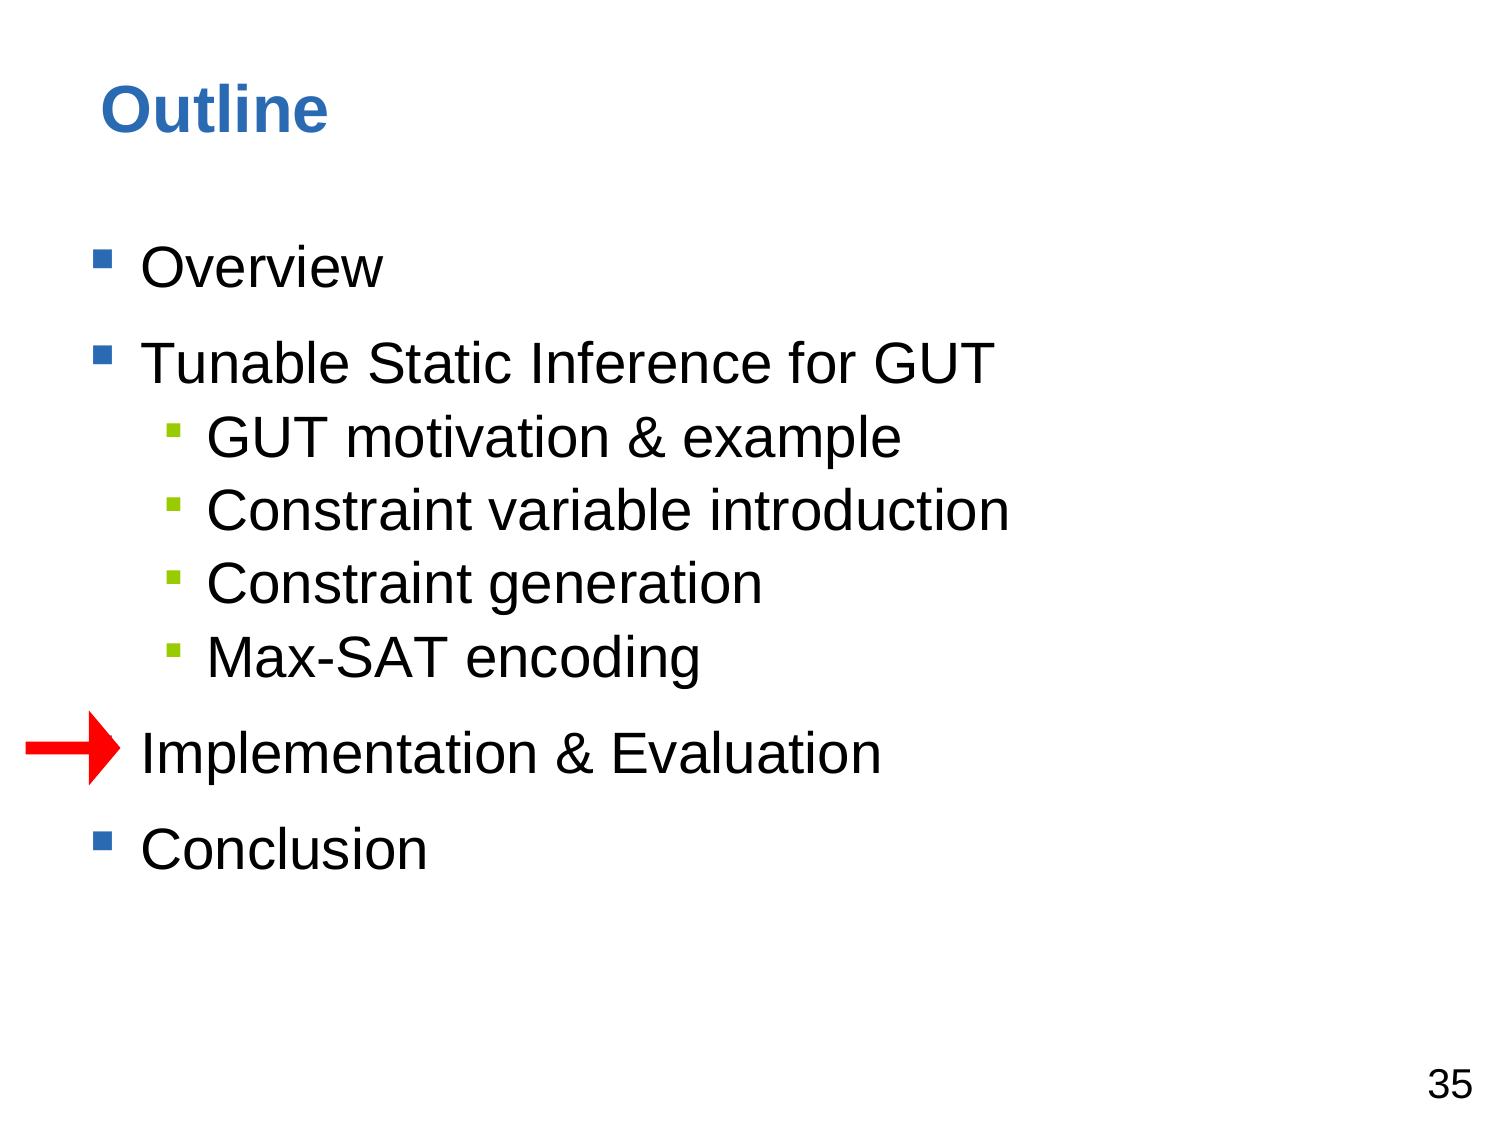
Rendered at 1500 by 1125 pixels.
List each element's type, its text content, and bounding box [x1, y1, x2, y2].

title Outline [85, 61, 1407, 158]
list Overview Tunable Static Inference for GUT GUT motivation & example Constraint variable introduction Constraint generation Max-SAT encoding Implementation & Evaluation Conclusion [87, 220, 1407, 1000]
text_box [25, 710, 121, 786]
